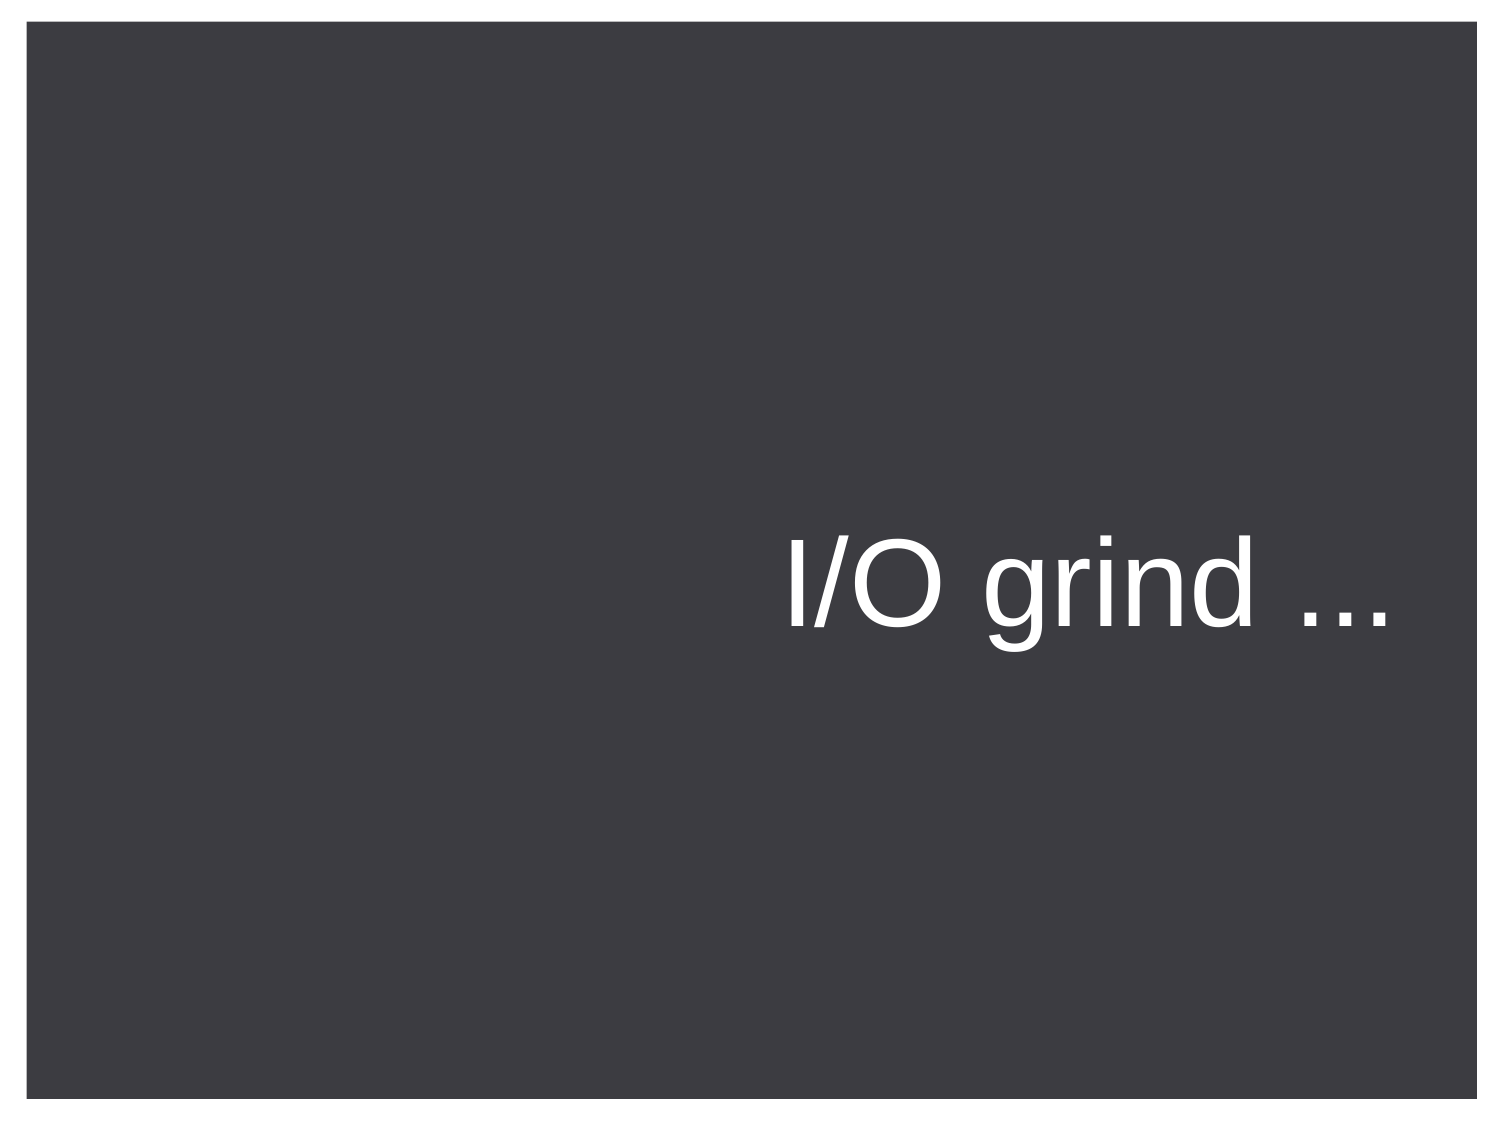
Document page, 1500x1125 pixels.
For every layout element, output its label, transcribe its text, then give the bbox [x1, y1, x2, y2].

title I/O grind ... [235, 476, 1414, 680]
